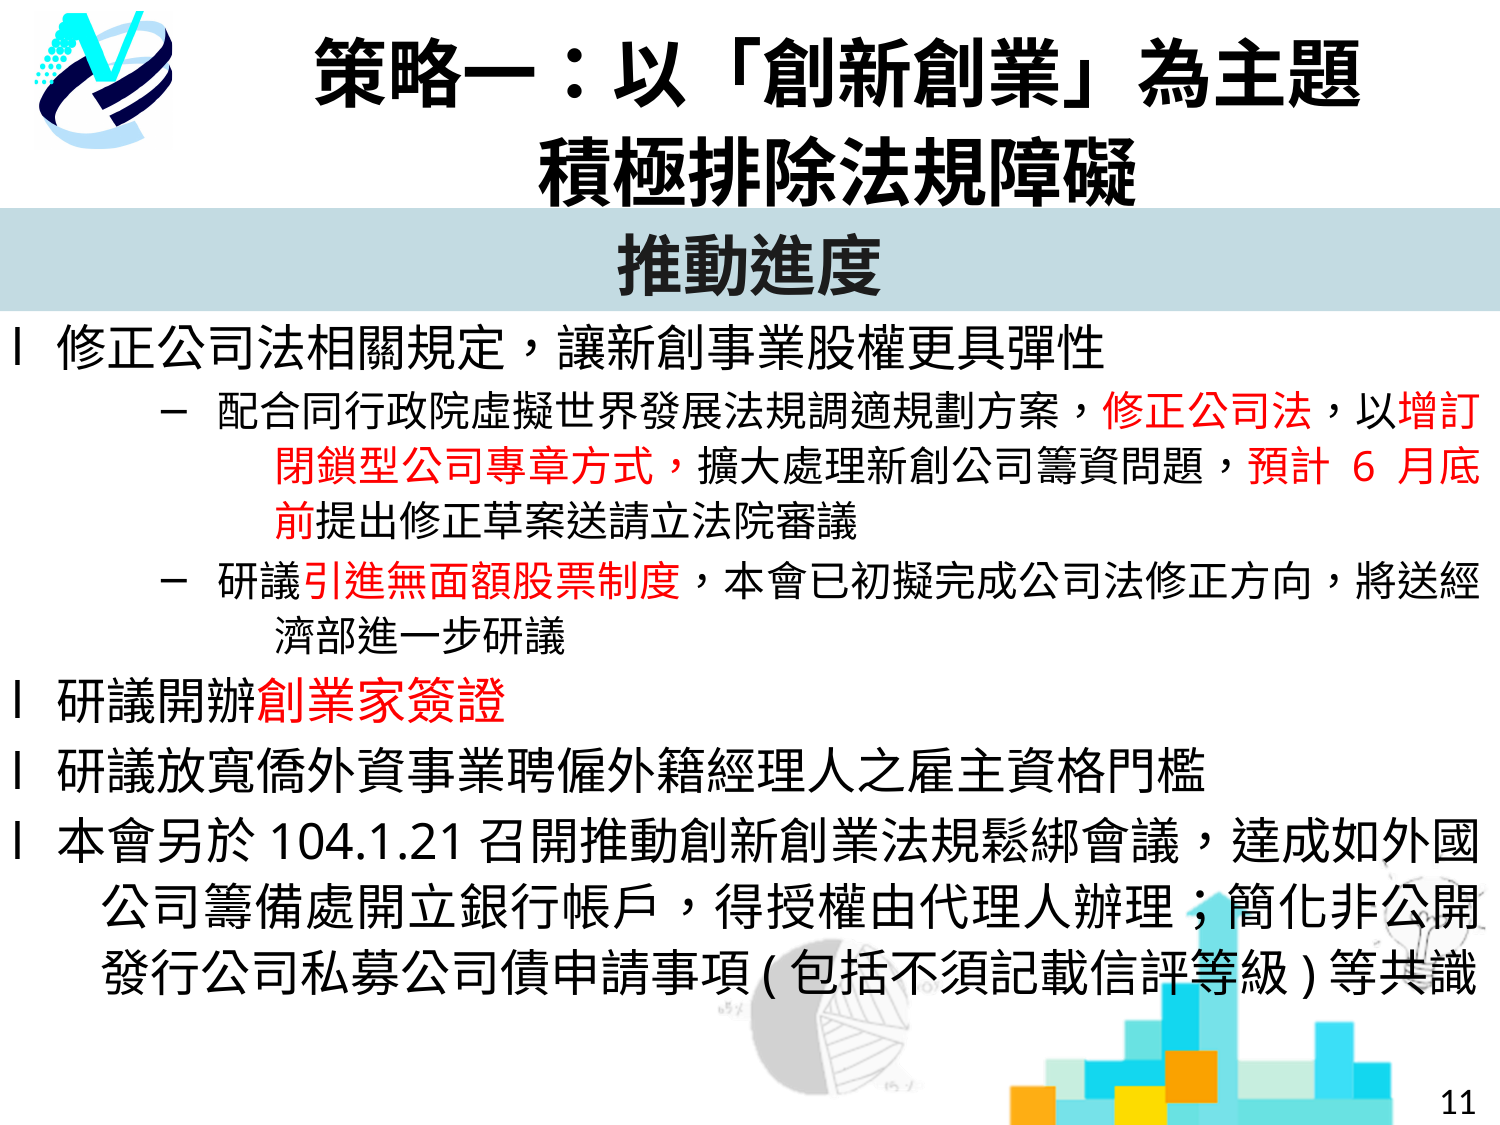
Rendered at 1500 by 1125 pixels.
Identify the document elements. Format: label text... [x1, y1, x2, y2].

text_box [1423, 1069, 1500, 1125]
text_box 推動進度 [0, 208, 1500, 306]
title 策略一：以「創新創業」為主題 積極排除法規障礙 [175, 7, 1500, 208]
text_box 修正公司法相關規定，讓新創事業股權更具彈性 配合同行政院虛擬世界發展法規調適規劃方案，修正公司法，以增訂閉鎖型公司專章方式，擴大處理新創公司籌資問題，預計 6 月底前提出修正草案送請立法院審議 研議引進無面額股票制度，本會已初擬完成公司法修正方向，將送經濟部進一步研議 研議開辦創業家簽證 研議放寬僑外資事業聘僱外籍經理人之雇主資格門檻 本會另於104.1.21召開推動創新創業法規鬆綁會議，達成如外國公司籌備處開立銀行帳戶，得授權由代理人辦理；簡化非公開發行公司私募公司債申請事項(包括不須記載信評等級)等共識 [0, 303, 1497, 1009]
